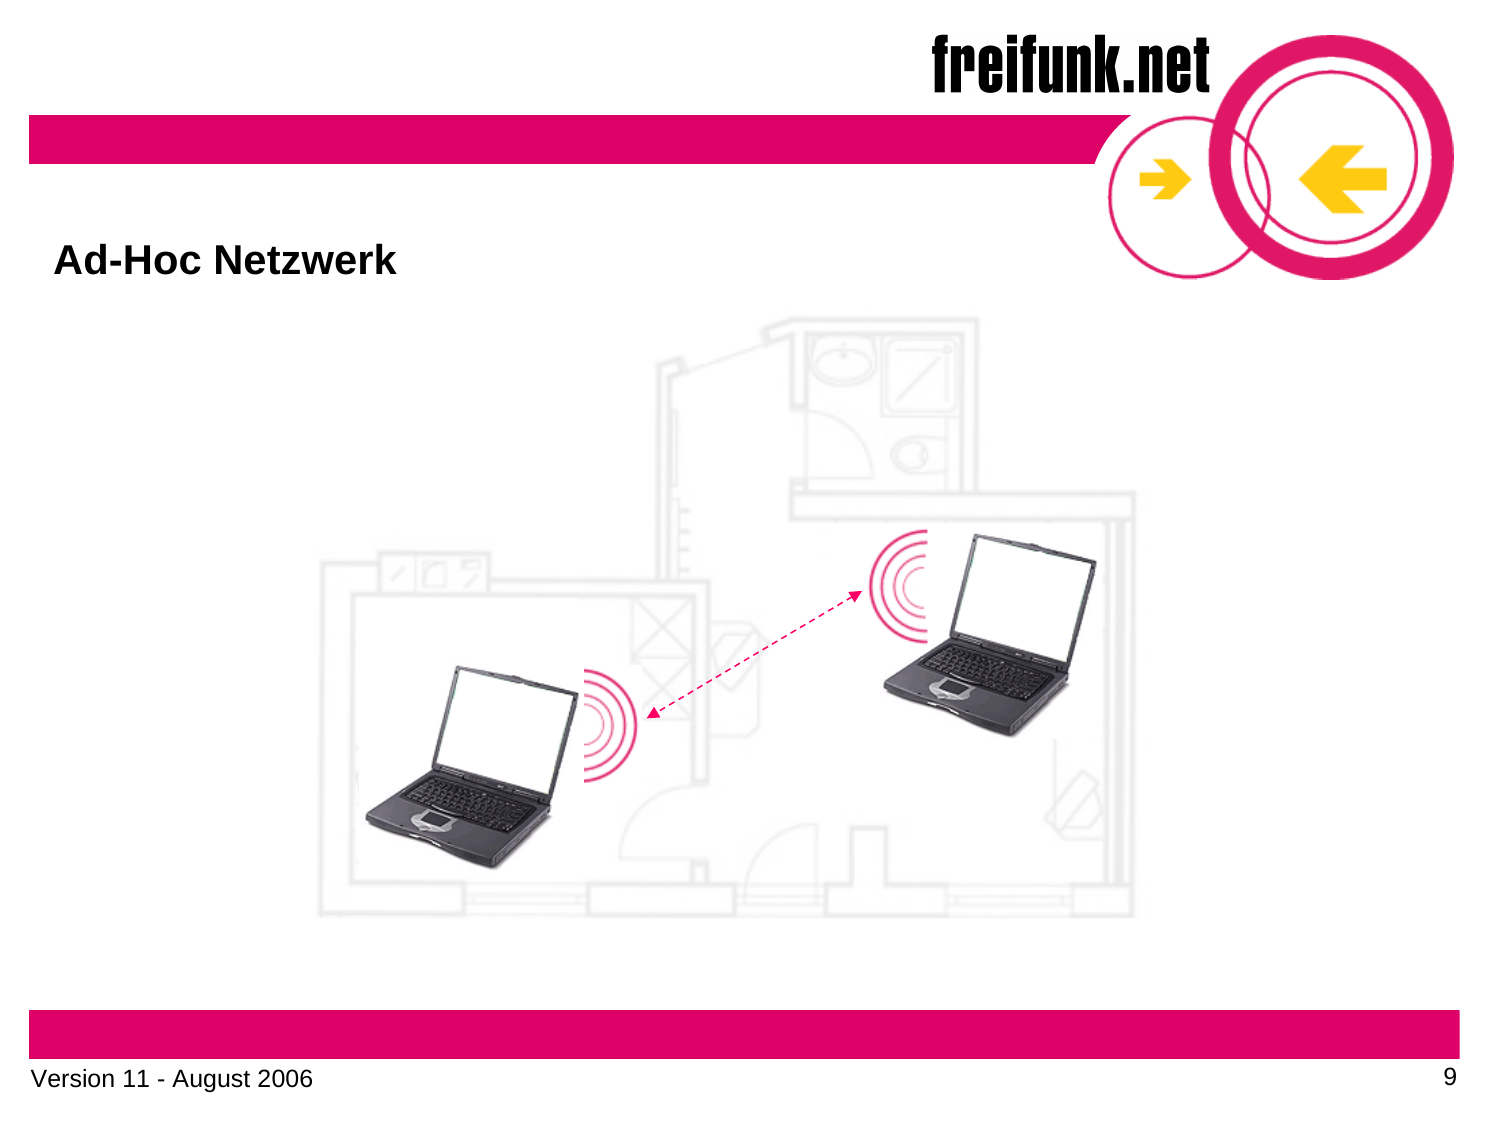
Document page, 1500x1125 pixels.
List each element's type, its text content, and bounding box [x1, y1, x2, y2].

picture [932, 34, 1454, 280]
picture [305, 306, 1152, 929]
text_box Ad-Hoc Netzwerk [53, 233, 1046, 313]
